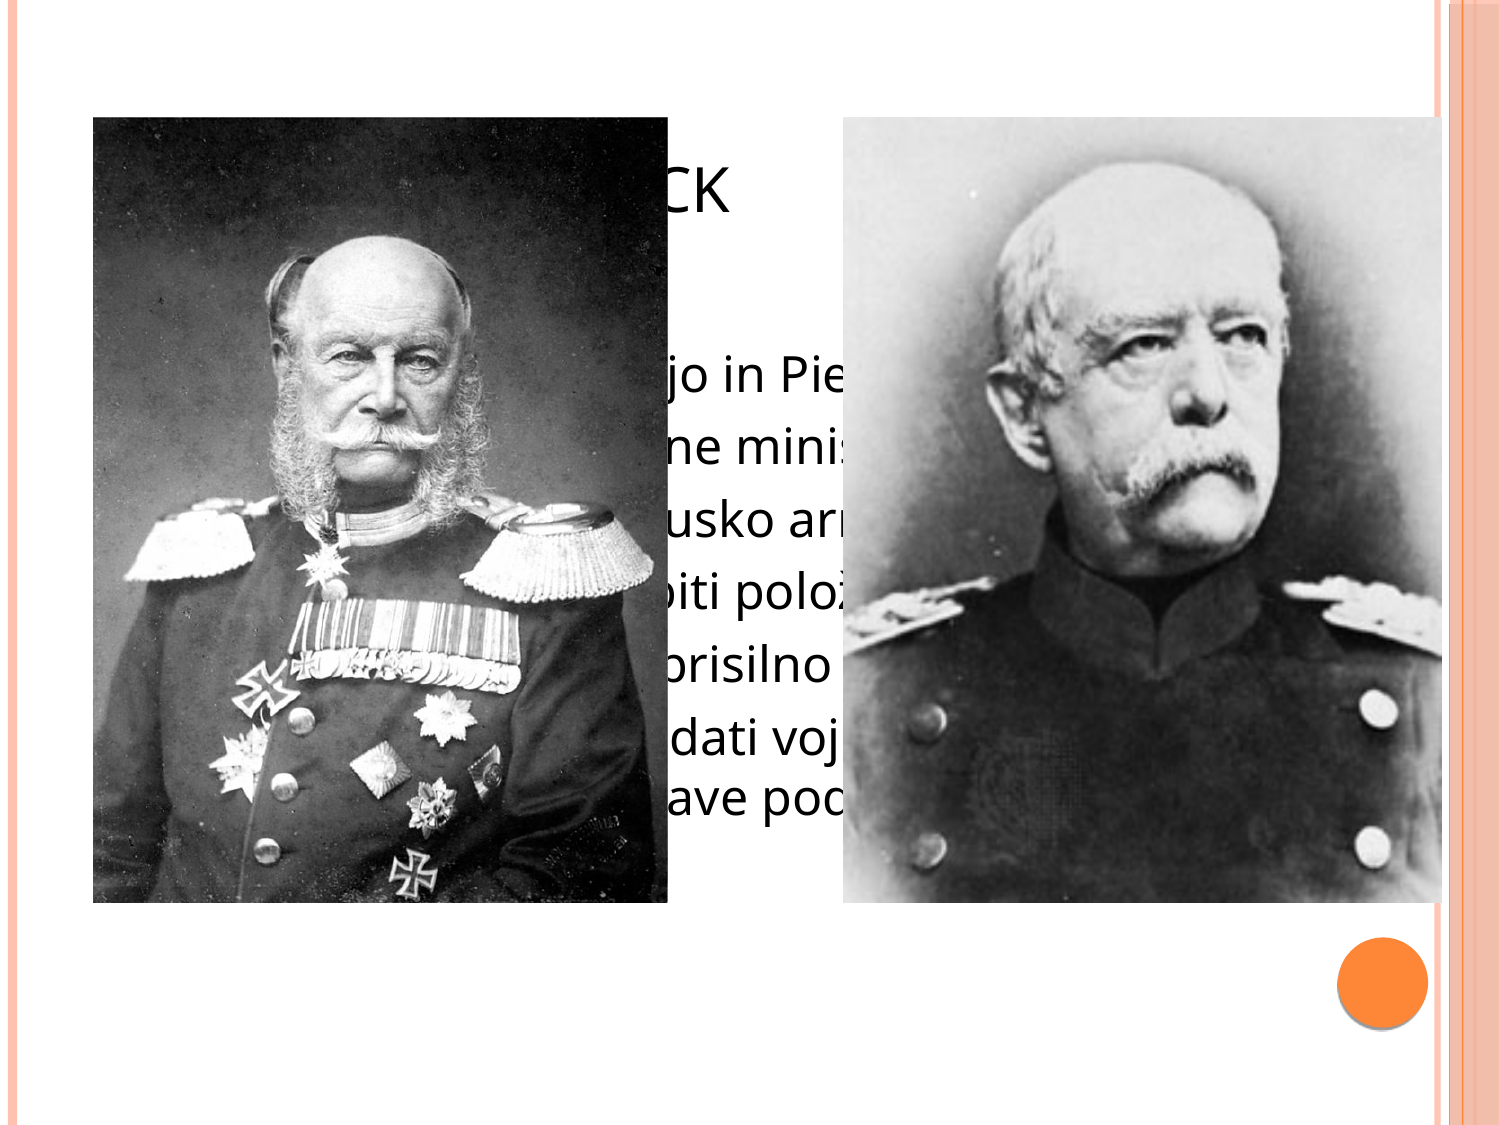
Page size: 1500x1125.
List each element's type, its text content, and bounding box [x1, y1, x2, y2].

picture [843, 117, 1442, 903]
picture [93, 117, 668, 903]
list 1859  vojna me Avstrijo in Piemontom (ter Francijo) 1862  Bismarck postane ministrski predsednik posodobil in okrepil prusko armado načrtno poskušal oslabiti položaj Avstrije v Nemški zvezi združitev bo uspela le prisilno (»s krvjo in železom«) njegov namen: napovedati vojno Avstriji, zrušiti Nemško zvezo in si države podrediti ter jih povezati [75, 262, 1465, 1062]
title OTTO VON BISMARCK [75, 45, 1300, 233]
